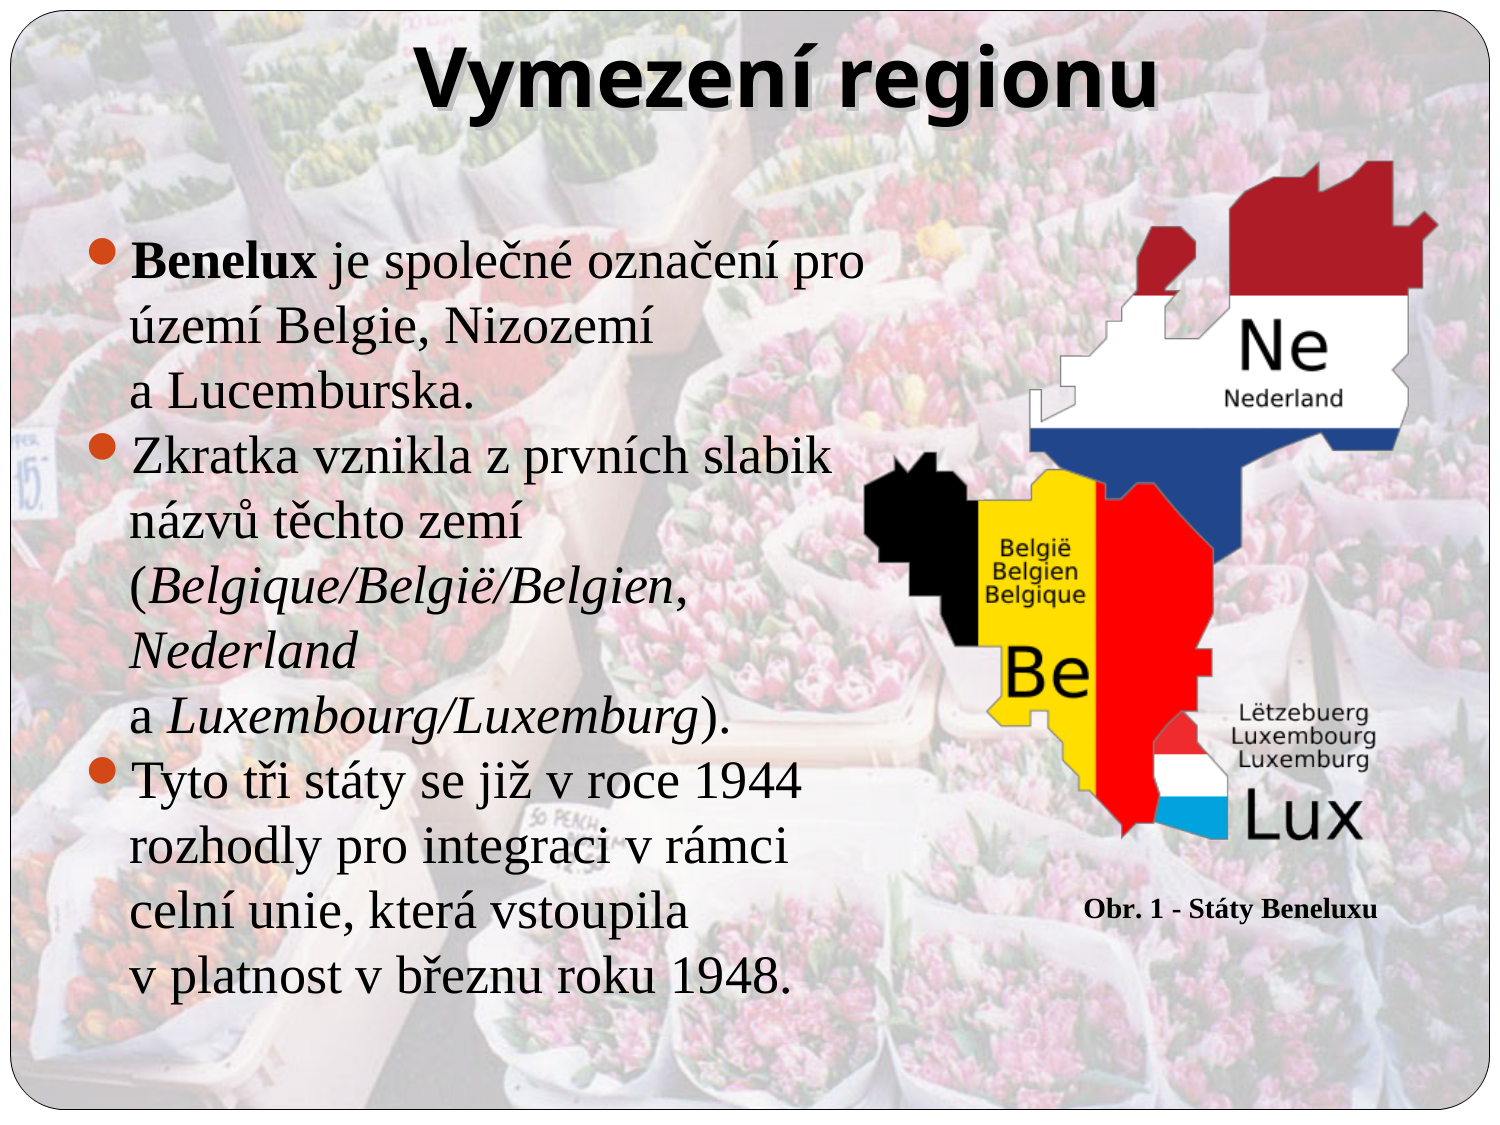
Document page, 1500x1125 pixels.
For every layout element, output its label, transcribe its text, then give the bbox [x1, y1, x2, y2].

list Benelux je společné označení pro území Belgie, Nizozemí a Lucemburska. Zkratka vznikla z prvních slabik názvů těchto zemí (Belgique/Belgiё/Belgien, Nederland a Luxembourg/Luxemburg). Tyto tři státy se již v roce 1944 rozhodly pro integraci v rámci celní unie, která vstoupila v platnost v březnu roku 1948. [70, 152, 903, 1012]
title Vymezení regionu [150, 11, 1426, 139]
text_box Obr. 1 - Státy Beneluxu [1068, 881, 1394, 932]
picture [9, 9, 1491, 1111]
